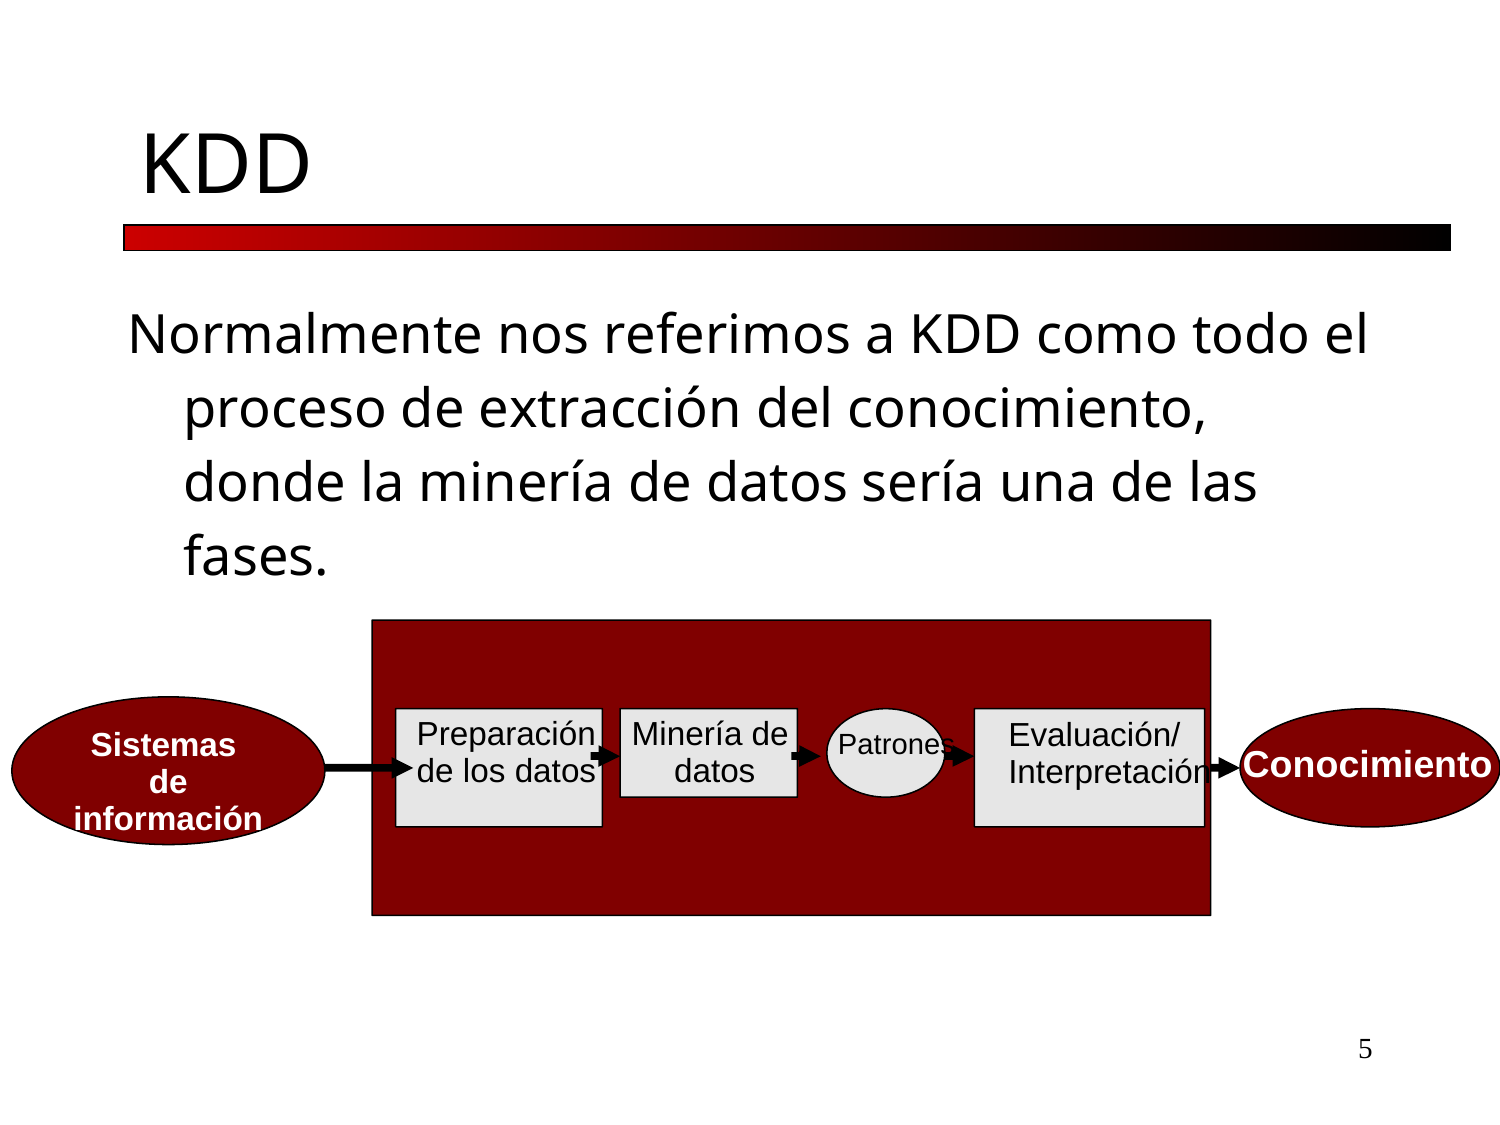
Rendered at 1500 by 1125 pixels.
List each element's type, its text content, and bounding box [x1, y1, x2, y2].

title KDD [125, 62, 1401, 226]
text_box Evaluación/ Interpretación [993, 708, 1227, 798]
text_box [1261, 708, 1479, 735]
text_box [372, 620, 1211, 916]
text_box Minería de datos [616, 708, 814, 798]
text_box Sistemas de información [11, 696, 325, 845]
text_box [1252, 793, 1488, 827]
text_box Conocimiento [1227, 735, 1500, 793]
text_box Patrones [823, 720, 970, 769]
text_box Preparación de los datos [401, 708, 616, 798]
list Normalmente nos referimos a KDD como todo el proceso de extracción del conocimiento, donde la minería de datos sería una de las fases. [112, 287, 1388, 591]
